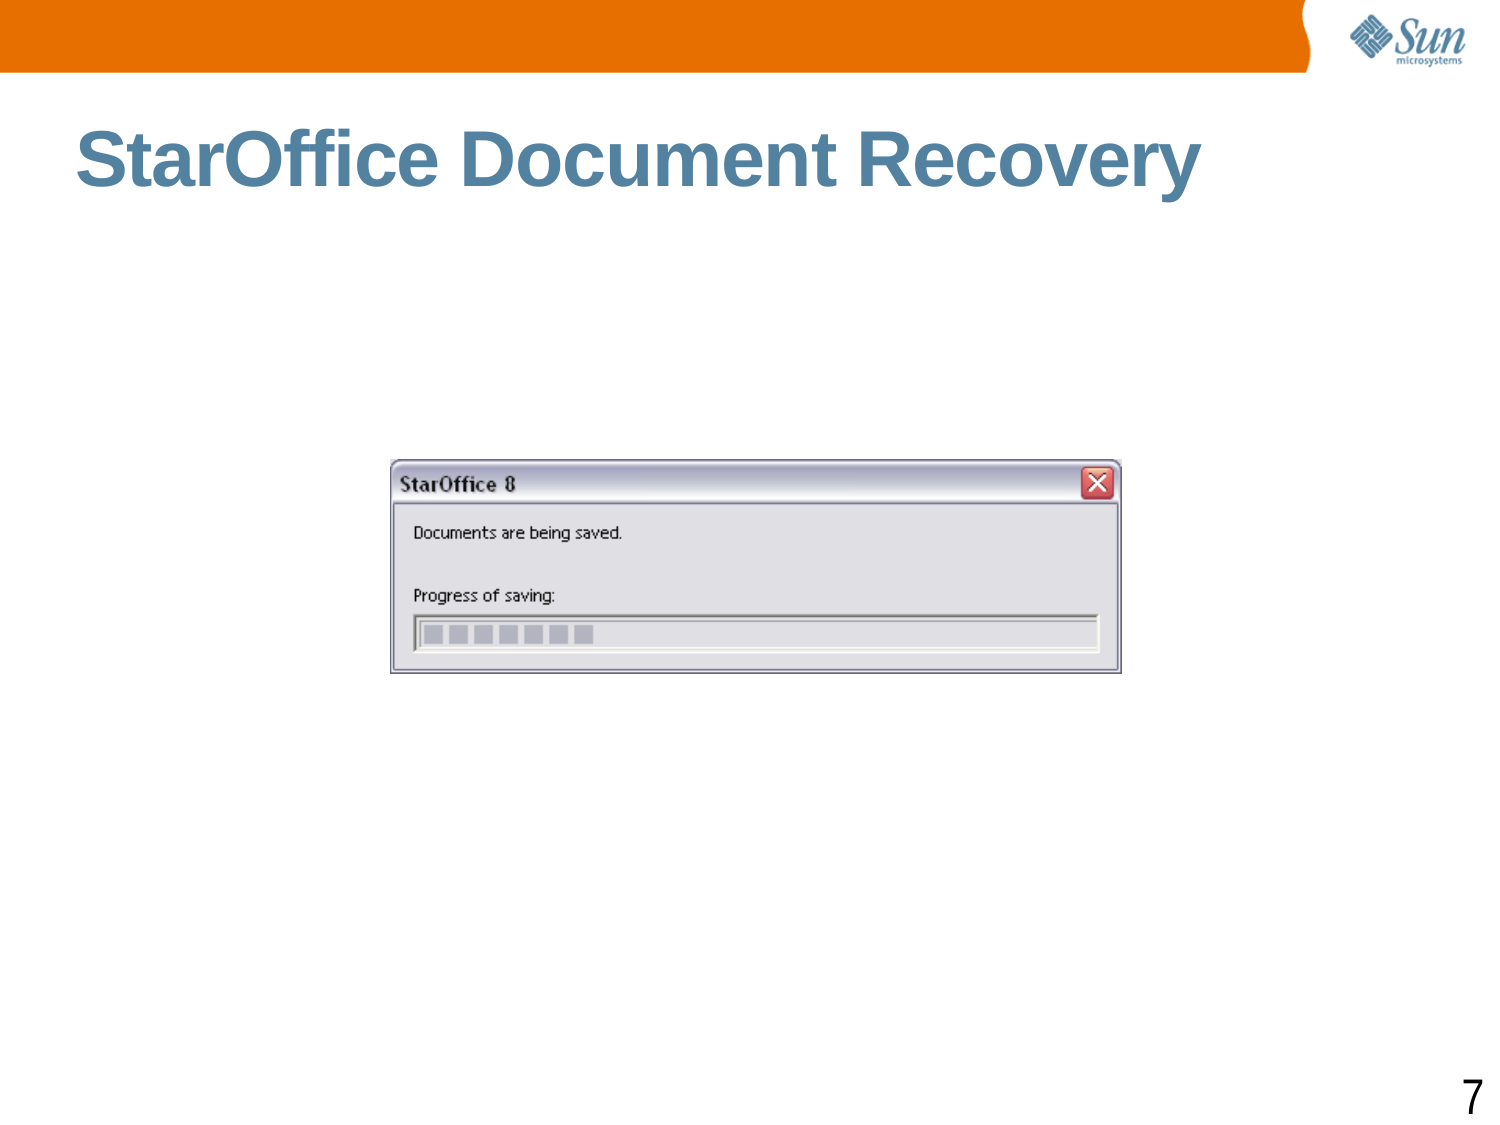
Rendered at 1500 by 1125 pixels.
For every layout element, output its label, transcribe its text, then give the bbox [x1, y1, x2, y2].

picture [390, 459, 1122, 674]
title StarOffice Document Recovery [75, 122, 1438, 228]
picture [0, 0, 1500, 75]
